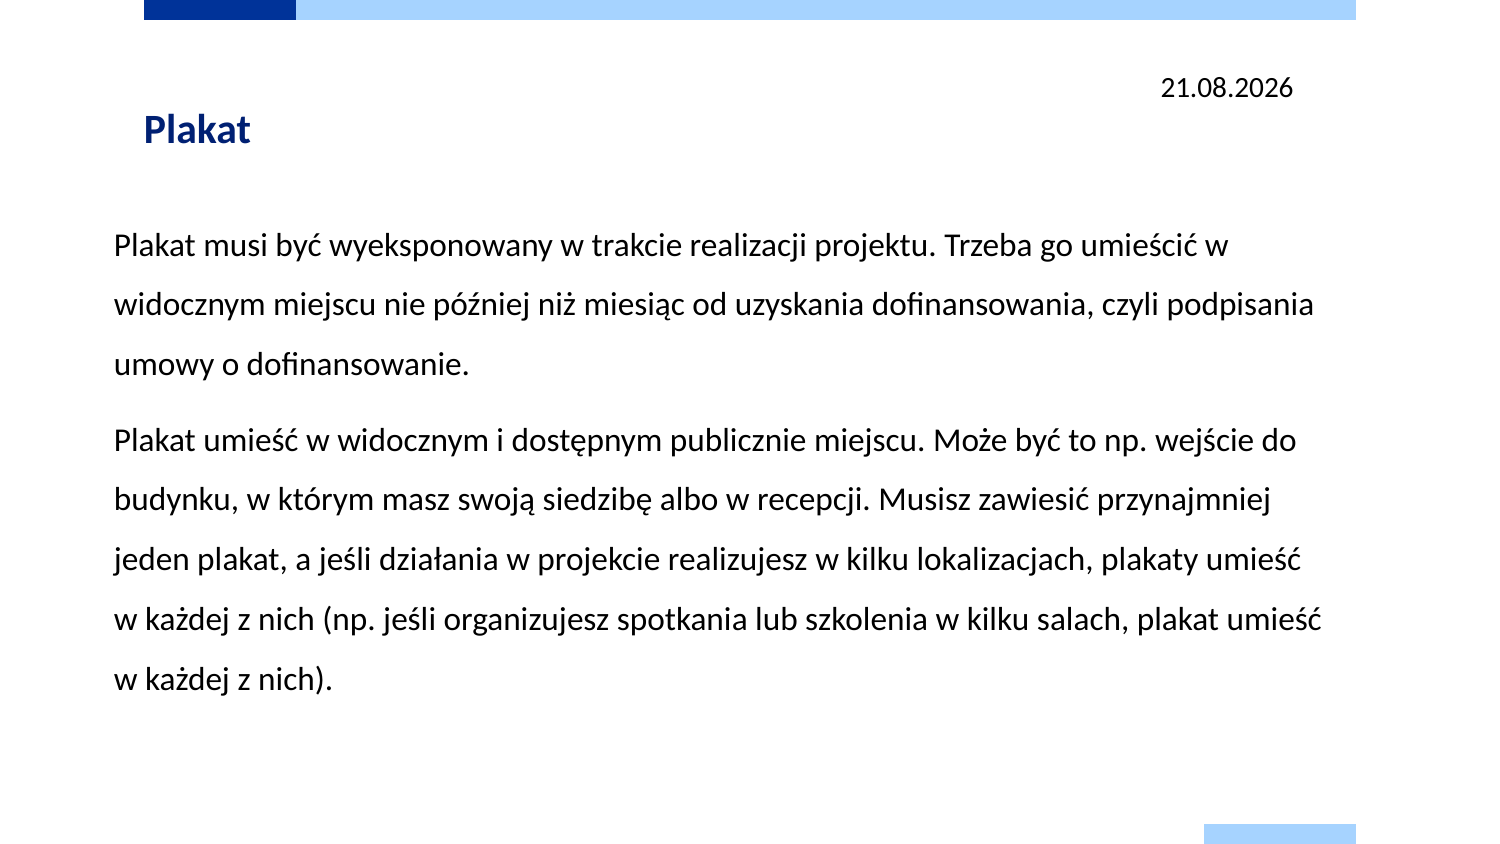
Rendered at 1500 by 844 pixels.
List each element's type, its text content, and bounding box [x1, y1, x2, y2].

list Plakat musi być wyeksponowany w trakcie realizacji projektu. Trzeba go umieścić w widocznym miejscu nie później niż miesiąc od uzyskania dofinansowania, czyli podpisania umowy o dofinansowanie. Plakat umieść w widocznym i dostępnym publicznie miejscu. Może być to np. wejście do budynku, w którym masz swoją siedzibę albo w recepcji. Musisz zawiesić przynajmniej jeden plakat, a jeśli działania w projekcie realizujesz w kilku lokalizacjach, plakaty umieść w każdej z nich (np. jeśli organizujesz spotkania lub szkolenia w kilku salach, plakat umieść w każdej z nich). [113, 202, 1327, 813]
title Plakat [143, 100, 1357, 221]
text_box 21.10.2024 [1145, 60, 1347, 102]
